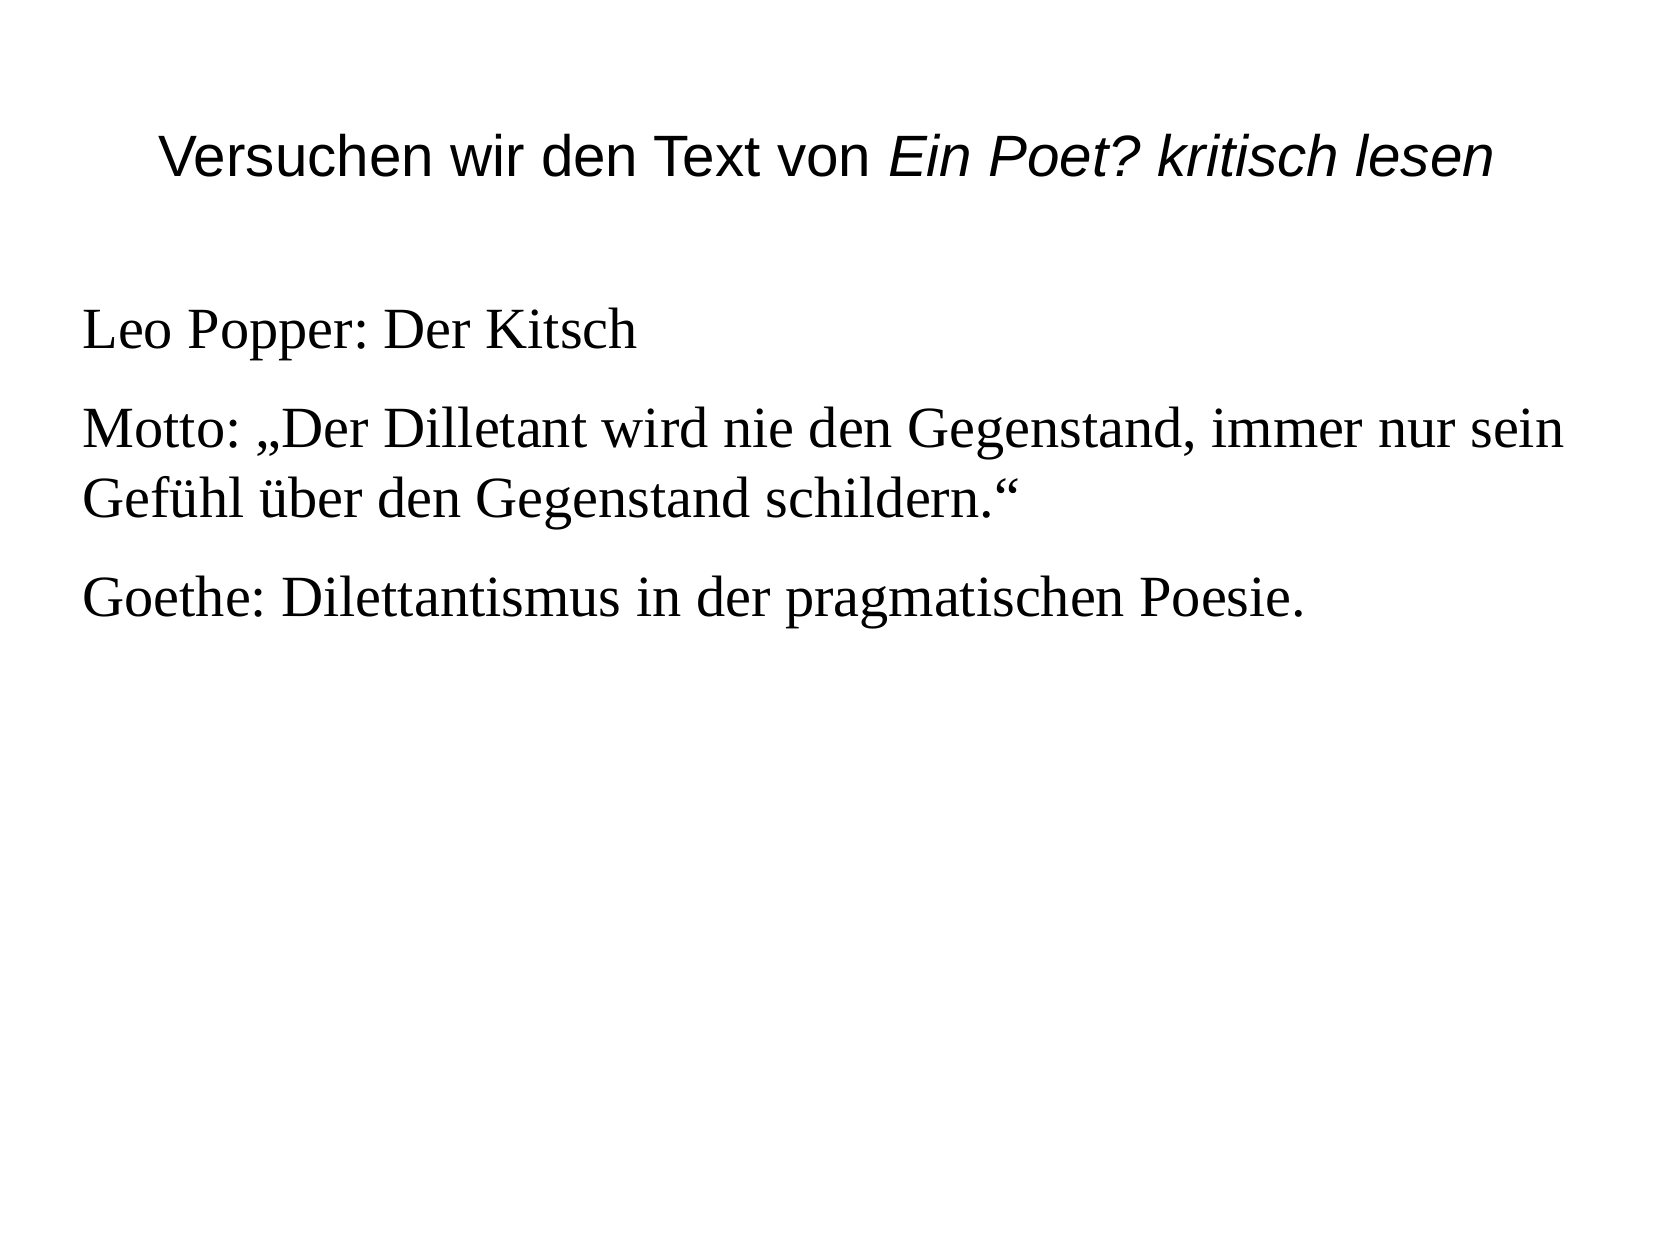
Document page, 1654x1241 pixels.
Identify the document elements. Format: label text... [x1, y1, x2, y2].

list Leo Popper: Der Kitsch Motto: „Der Dilletant wird nie den Gegenstand, immer nur sein Gefühl über den Gegenstand schildern.“ Goethe: Dilettantismus in der pragmatischen Poesie. [82, 290, 1571, 1010]
title Versuchen wir den Text von Ein Poet? kritisch lesen [82, 49, 1571, 257]
